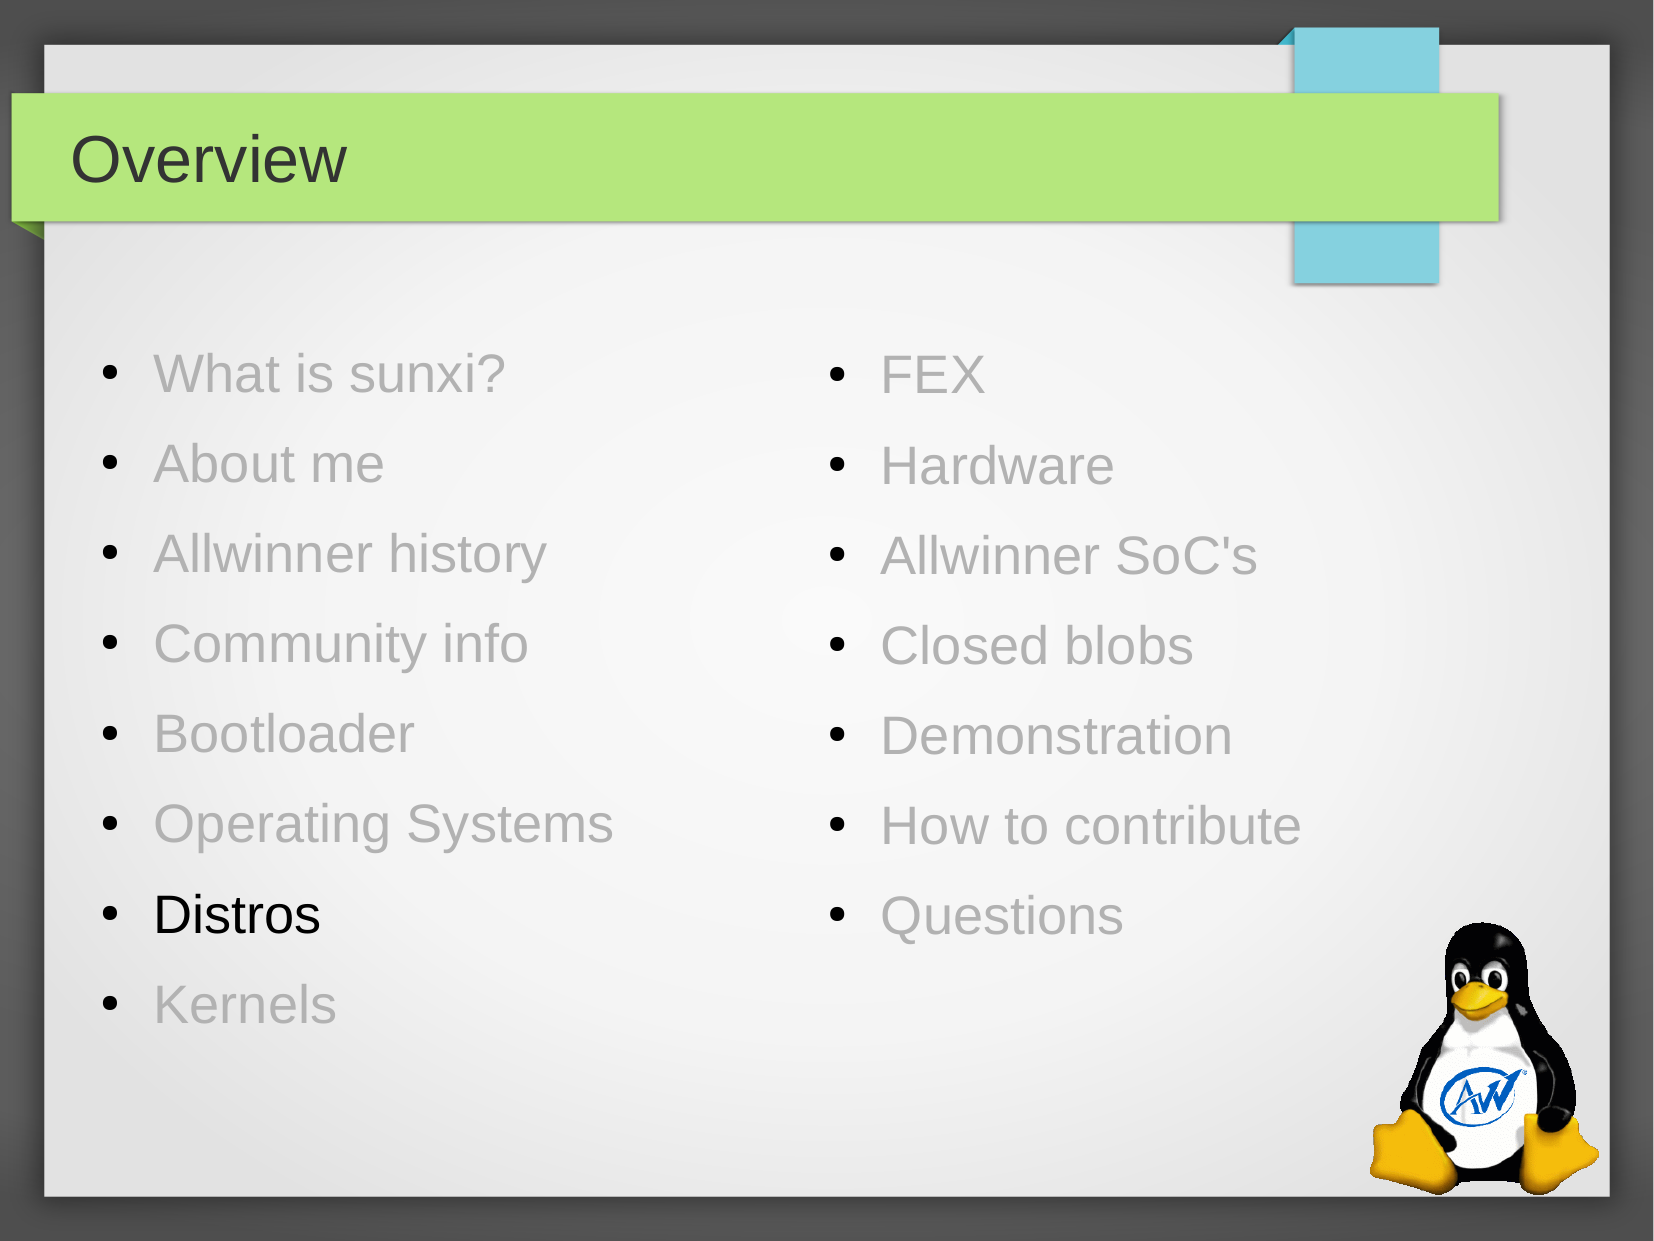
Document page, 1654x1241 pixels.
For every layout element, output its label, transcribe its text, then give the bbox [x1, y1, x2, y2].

picture [0, 0, 1654, 1241]
title Overview [70, 106, 1229, 213]
list What is sunxi? About me Allwinner history Community info Bootloader Operating Systems Distros Kernels [82, 343, 781, 1063]
list FEX Hardware Allwinner SoC's Closed blobs Demonstration How to contribute Questions [810, 345, 1508, 1065]
